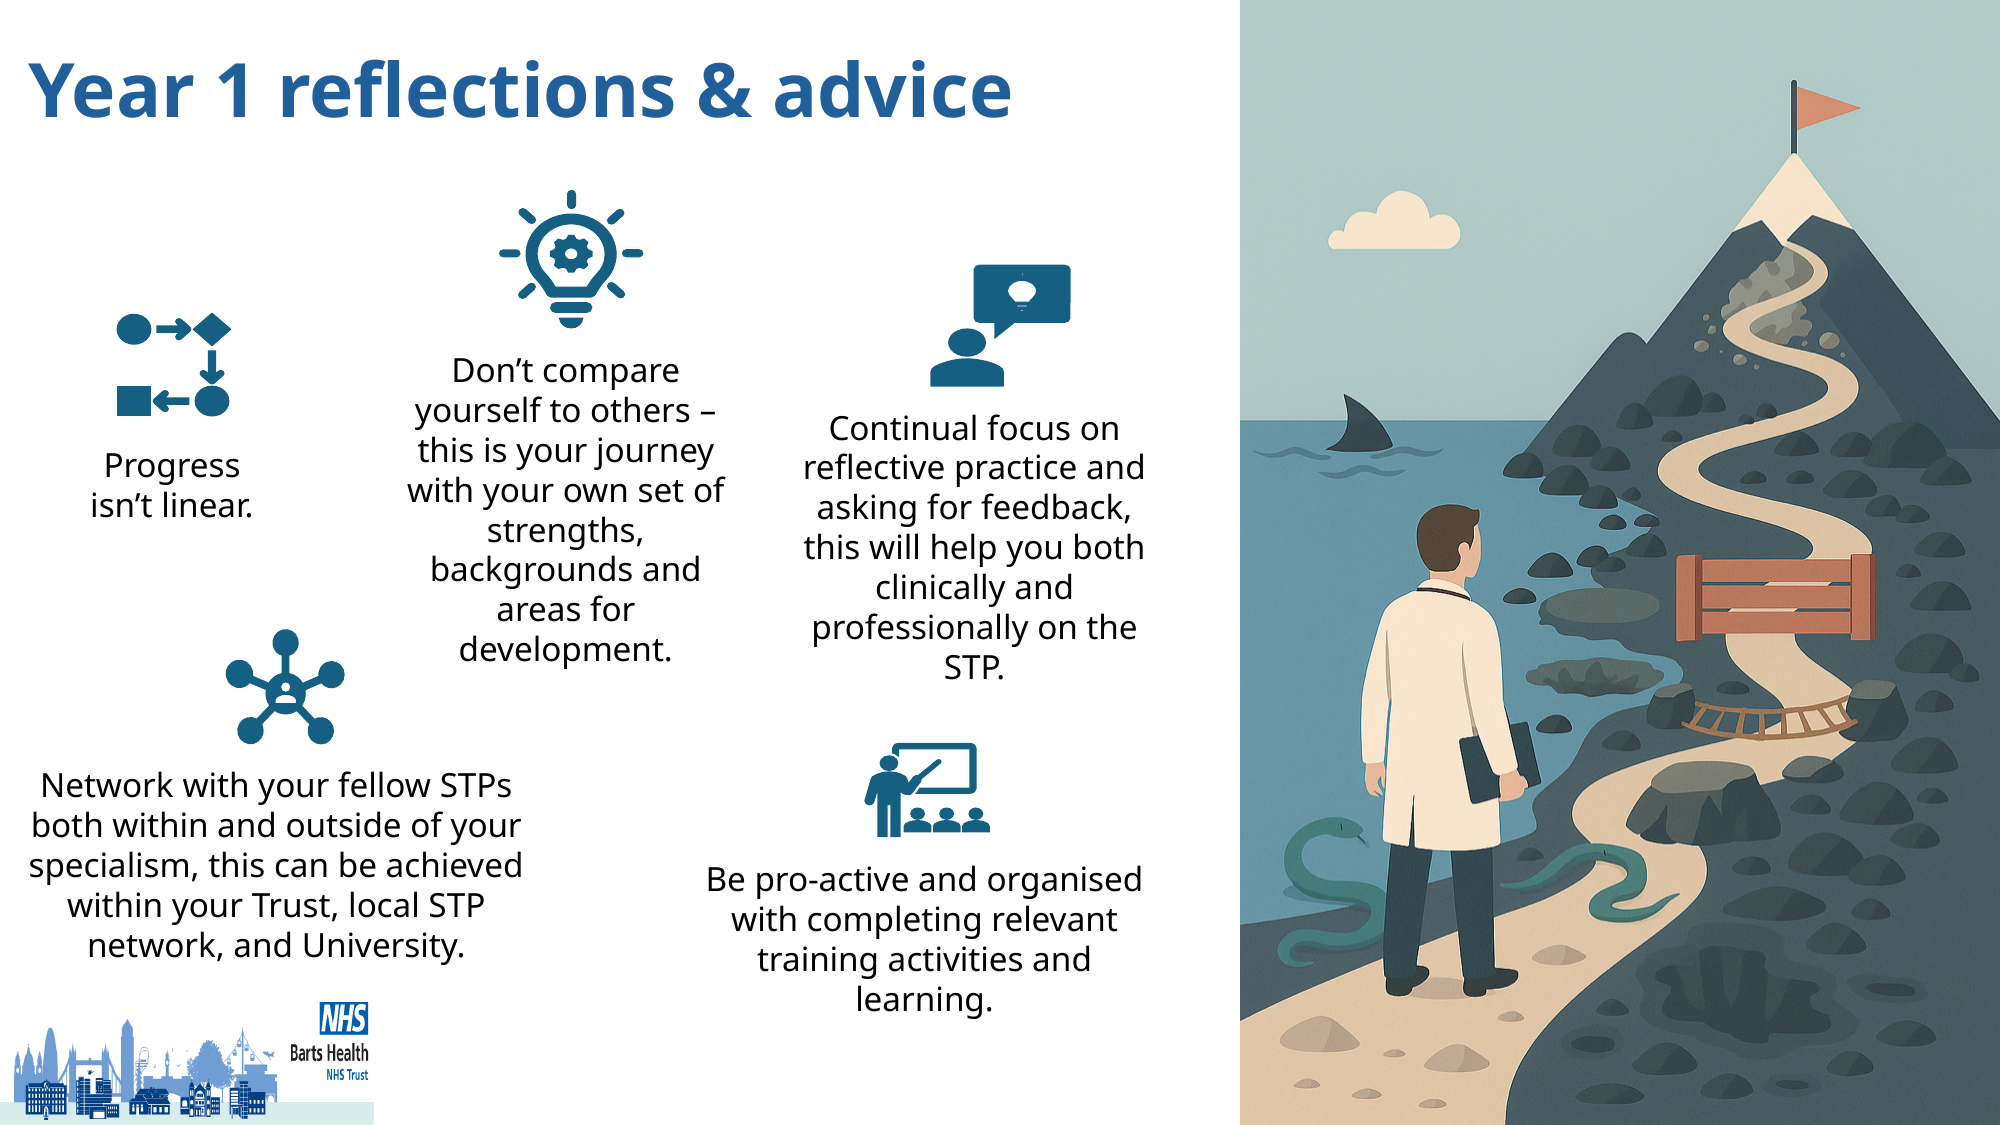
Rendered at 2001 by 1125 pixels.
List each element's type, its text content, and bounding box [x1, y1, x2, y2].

text_box [210, 610, 360, 763]
picture [1240, 0, 2000, 1125]
text_box Network with your fellow STPs both within and outside of your specialism, this can be achieved within your Trust, local STP network, and University. [7, 763, 547, 1019]
text_box [857, 731, 999, 803]
text_box [486, 184, 659, 337]
picture [0, 991, 378, 1125]
text_box Continual focus on reflective practice and asking for feedback, this will help you both clinically and professionally on the STP. [789, 406, 1161, 578]
title Year 1 reflections & advice [13, 0, 1240, 202]
text_box [900, 251, 1100, 398]
text_box Be pro-active and organised with completing relevant training activities and learning. [699, 803, 1150, 938]
text_box Progress isn’t linear. [76, 444, 269, 563]
text_box Don’t compare yourself to others – this is your journey with your own set of strengths, backgrounds and areas for development. [400, 349, 732, 613]
text_box [93, 293, 254, 435]
